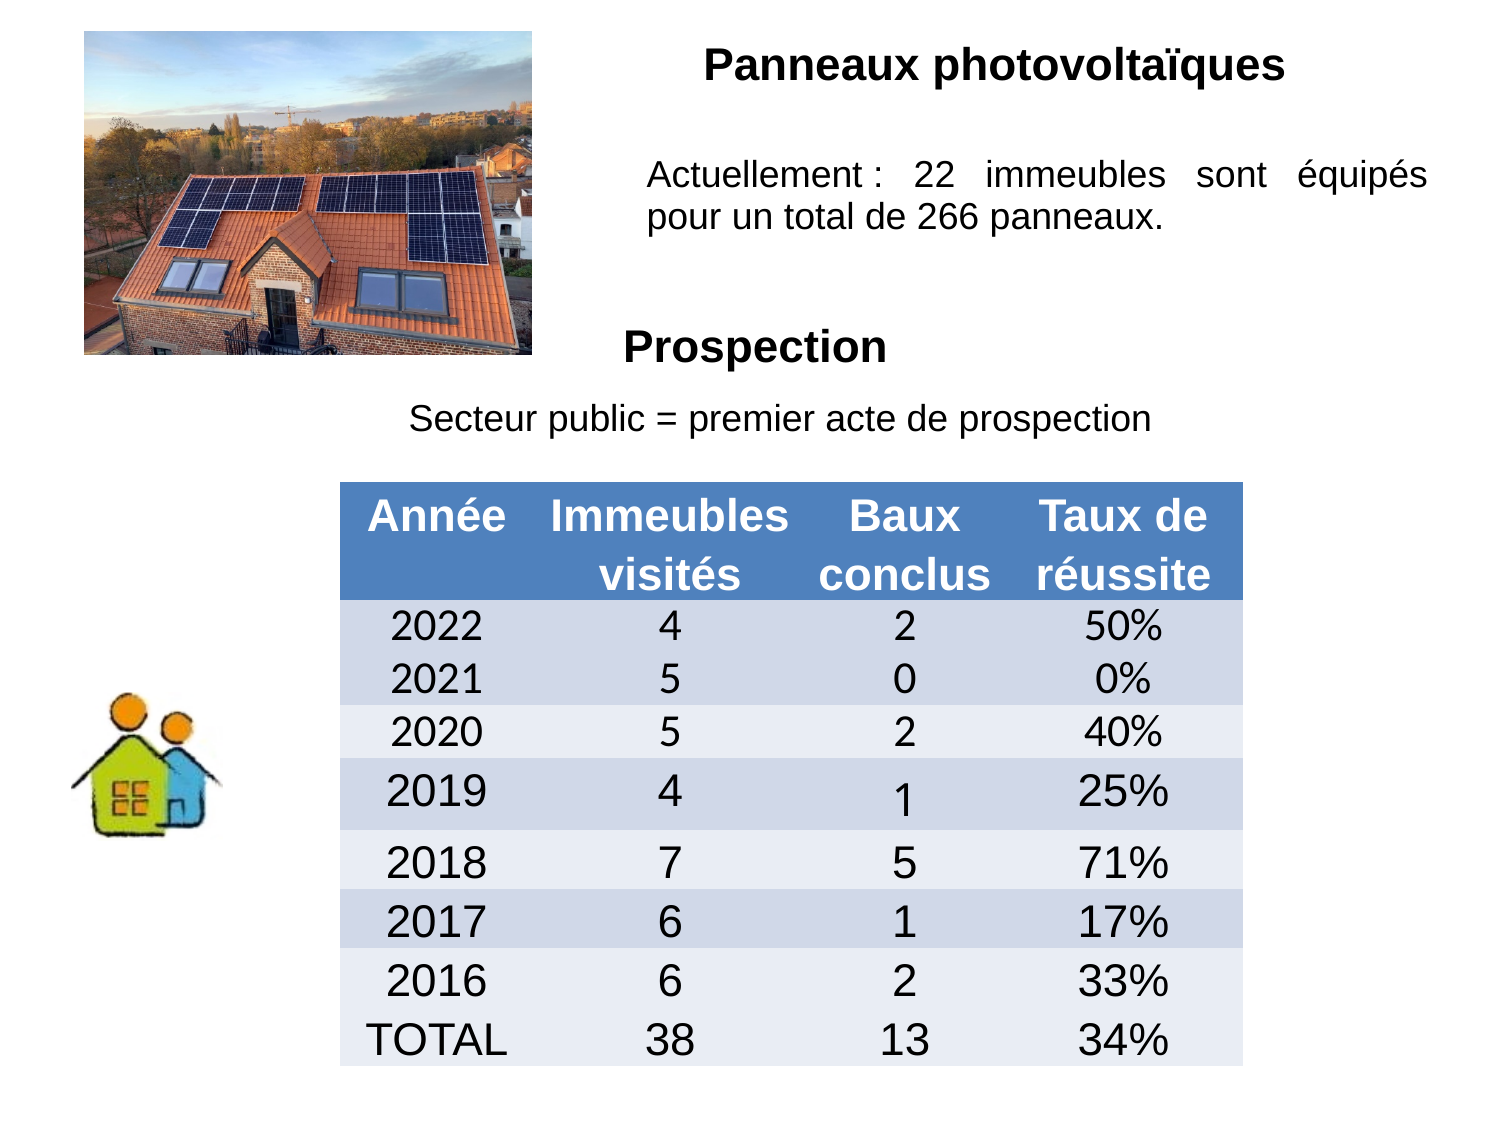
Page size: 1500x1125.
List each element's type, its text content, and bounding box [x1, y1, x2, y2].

text_box Prospection [23, 313, 1500, 390]
table_cell 25% [1003, 758, 1243, 830]
table_cell 1 [806, 758, 1003, 830]
table_cell 50% [1003, 600, 1243, 652]
table_cell 13 [806, 1007, 1003, 1066]
table_cell 2017 [340, 889, 534, 948]
table_cell 2 [806, 705, 1003, 758]
picture [71, 692, 223, 841]
table_cell 2016 [340, 948, 534, 1007]
text_box Panneaux photovoltaïques [490, 31, 1500, 108]
table_cell 38 [534, 1007, 806, 1066]
text_box Secteur public = premier acte de prospection [393, 389, 1205, 498]
table_cell 2018 [340, 830, 534, 889]
table_cell 5 [806, 830, 1003, 889]
table_cell 17% [1003, 889, 1243, 948]
table_cell TOTAL [340, 1007, 534, 1066]
table_cell 6 [534, 948, 806, 1007]
table_cell 7 [534, 830, 806, 889]
table_cell 4 [534, 600, 806, 652]
table_cell 2019 [340, 758, 534, 830]
table_header Année [340, 482, 534, 600]
table_cell 1 [806, 889, 1003, 948]
table_cell 2022 [340, 600, 534, 652]
table_header Immeubles visités [534, 498, 806, 600]
table_cell 71% [1003, 830, 1243, 889]
table_cell 2 [806, 948, 1003, 1007]
table_cell 5 [534, 652, 806, 705]
table_cell 0 [806, 652, 1003, 705]
table_cell 0% [1003, 652, 1243, 705]
picture [84, 31, 532, 313]
table_cell 2 [806, 600, 1003, 652]
table_cell 2021 [340, 652, 534, 705]
table_cell 34% [1003, 1007, 1243, 1066]
table_cell 33% [1003, 948, 1243, 1007]
table_header Baux conclus [806, 498, 1003, 600]
text_box Actuellement : 22 immeubles sont équipés pour un total de 266 panneaux. [631, 146, 1443, 254]
table_cell 5 [534, 705, 806, 758]
table_cell 6 [534, 889, 806, 948]
table_cell 2020 [340, 705, 534, 758]
table_header Taux de réussite [1003, 482, 1243, 600]
table_cell 40% [1003, 705, 1243, 758]
table_cell 4 [534, 758, 806, 830]
